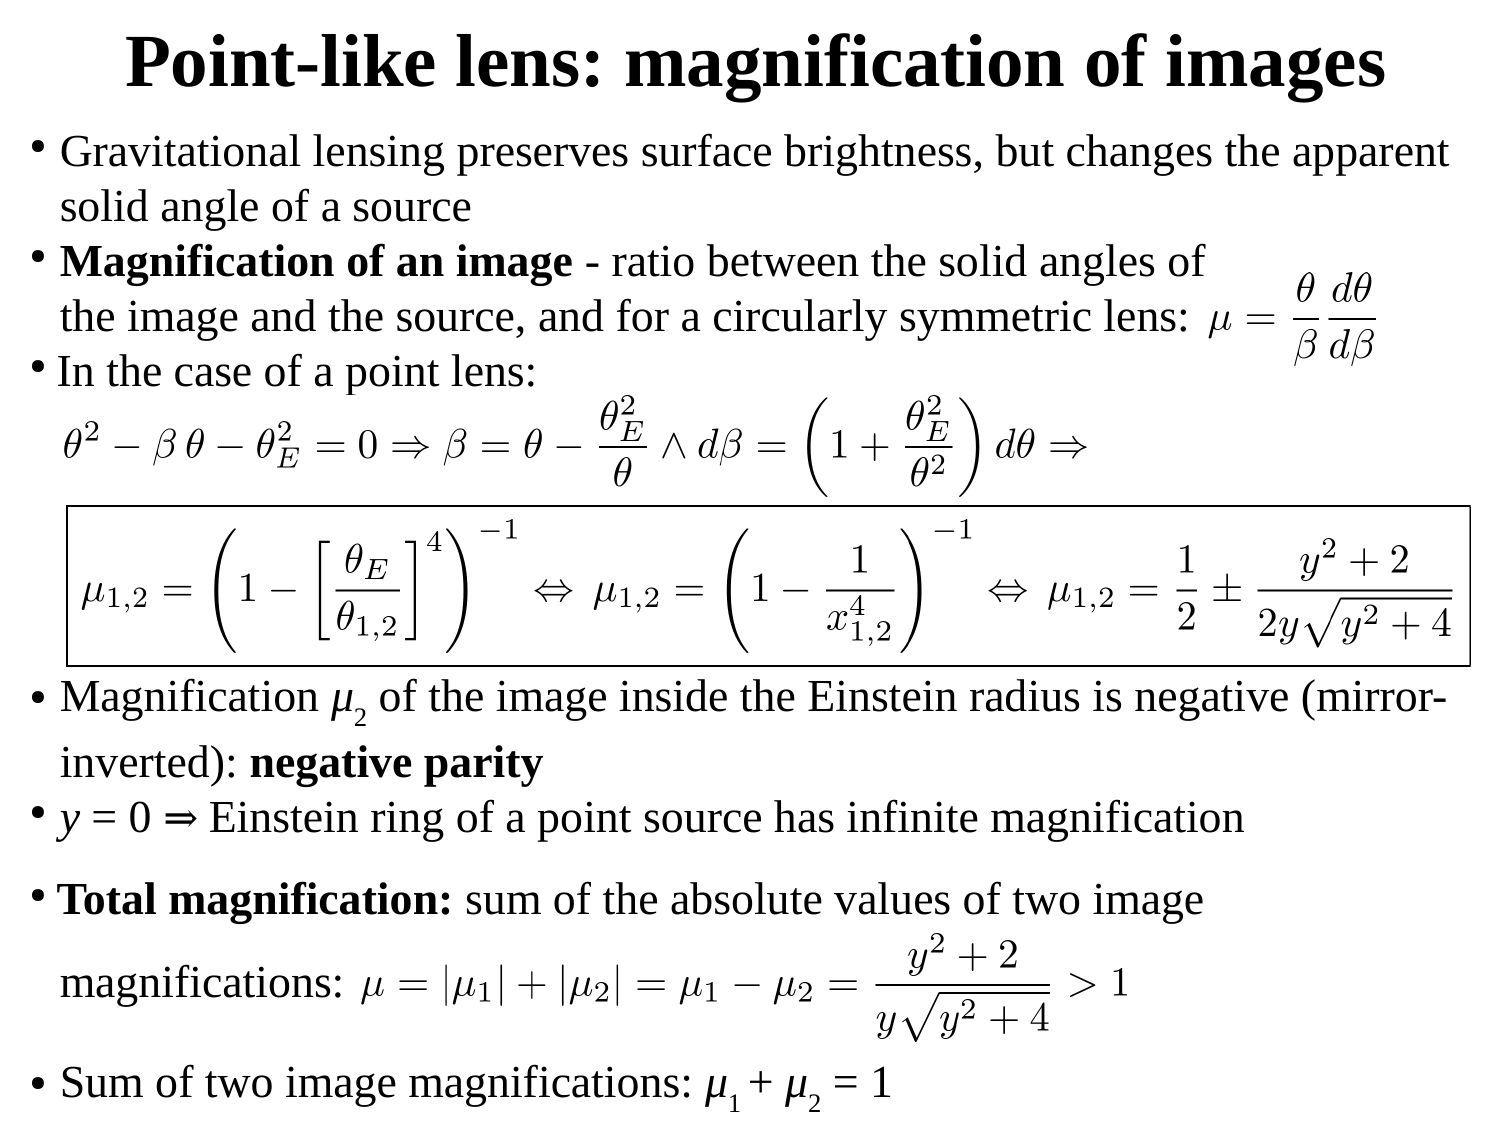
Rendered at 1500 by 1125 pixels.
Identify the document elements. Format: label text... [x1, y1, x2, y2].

text_box Point-like lens: magnification of images [49, 12, 1463, 100]
picture [64, 395, 1087, 497]
text_box Gravitational lensing preserves surface brightness, but changes the apparent solid angle of a source Magnification of an image - ratio between the solid angles of the image and the source, and for a circularly symmetric lens: In the case of a point lens: Magnification μ2 of the image inside the Einstein radius is negative (mirror-inverted): negative parity y = 0 ⇒ Einstein ring of a point source has infinite magnification Total magnification: sum of the absolute values of two image magnifications: Sum of two image magnifications: μ1 + μ2 = 1 [15, 113, 1486, 1094]
picture [1208, 272, 1376, 366]
picture [361, 933, 1127, 1042]
picture [66, 505, 1471, 667]
